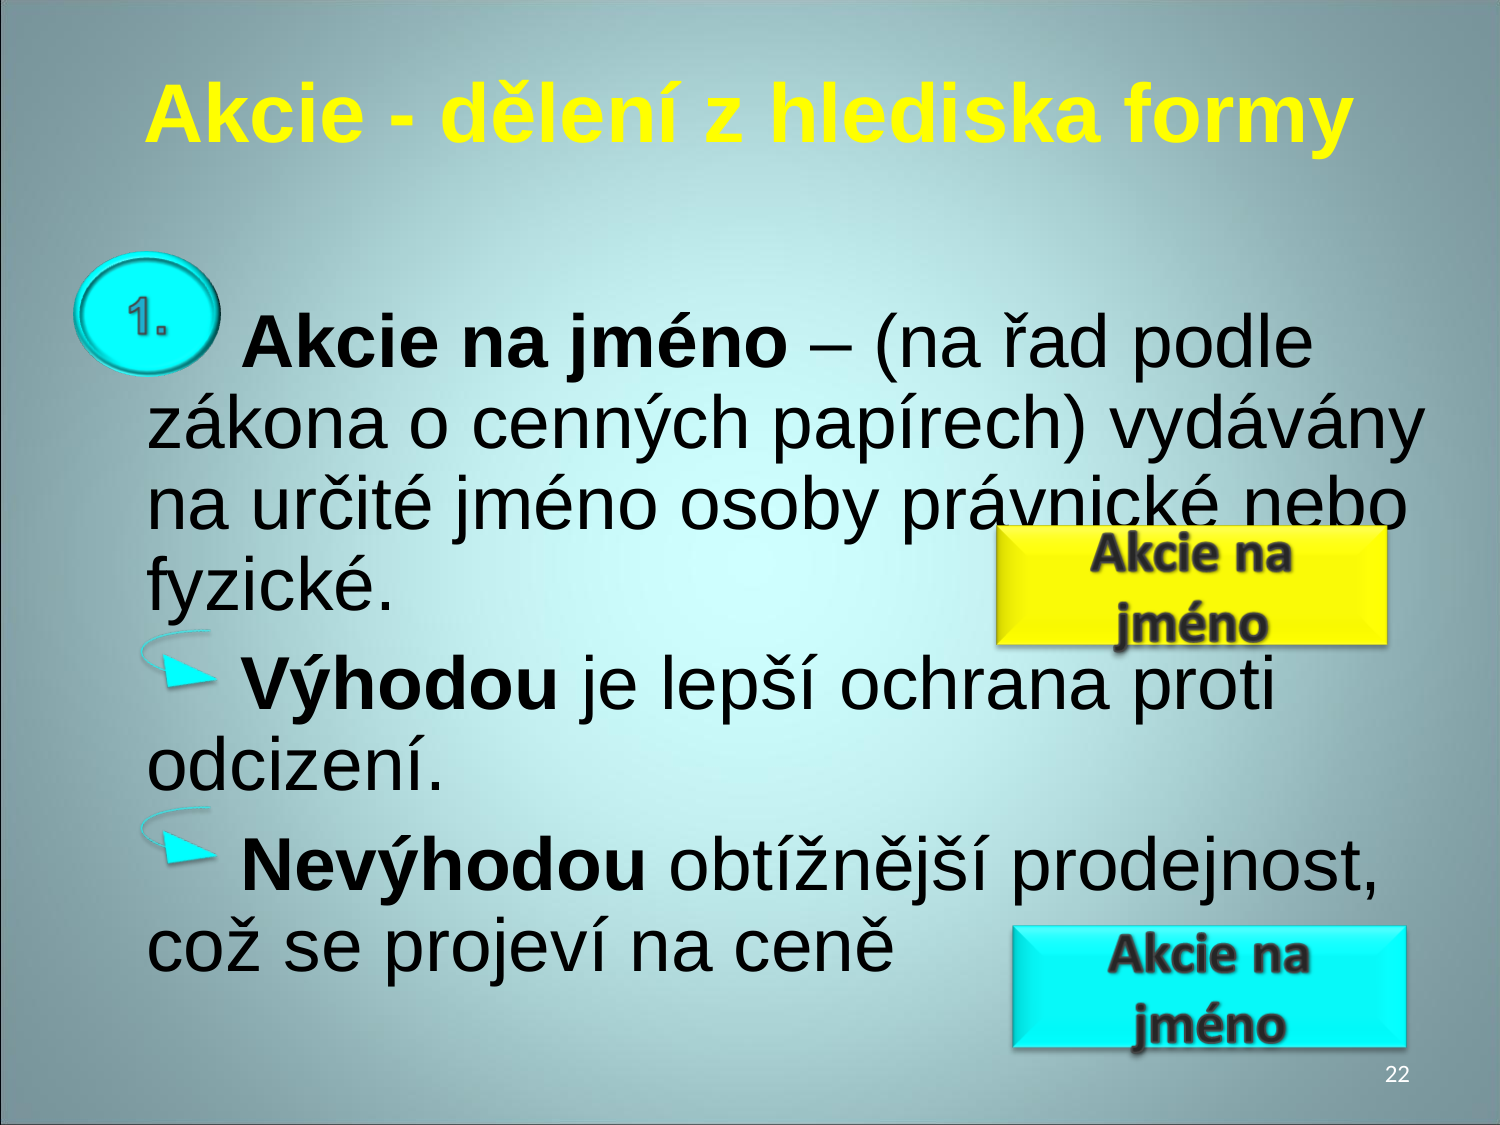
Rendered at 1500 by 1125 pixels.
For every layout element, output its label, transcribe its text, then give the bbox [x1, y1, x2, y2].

title Akcie - dělení z hlediska formy [75, 45, 1426, 173]
picture [0, 0, 1500, 1125]
text_box <číslo> [1074, 1042, 1426, 1103]
list Akcie na jméno – (na řad podle zákona o cenných papírech) vydávány na určité jméno osoby právnické nebo fyzické. Výhodou je lepší ochrana proti odcizení. Nevýhodou obtížnější prodejnost, což se projeví na ceně [75, 196, 1471, 1012]
